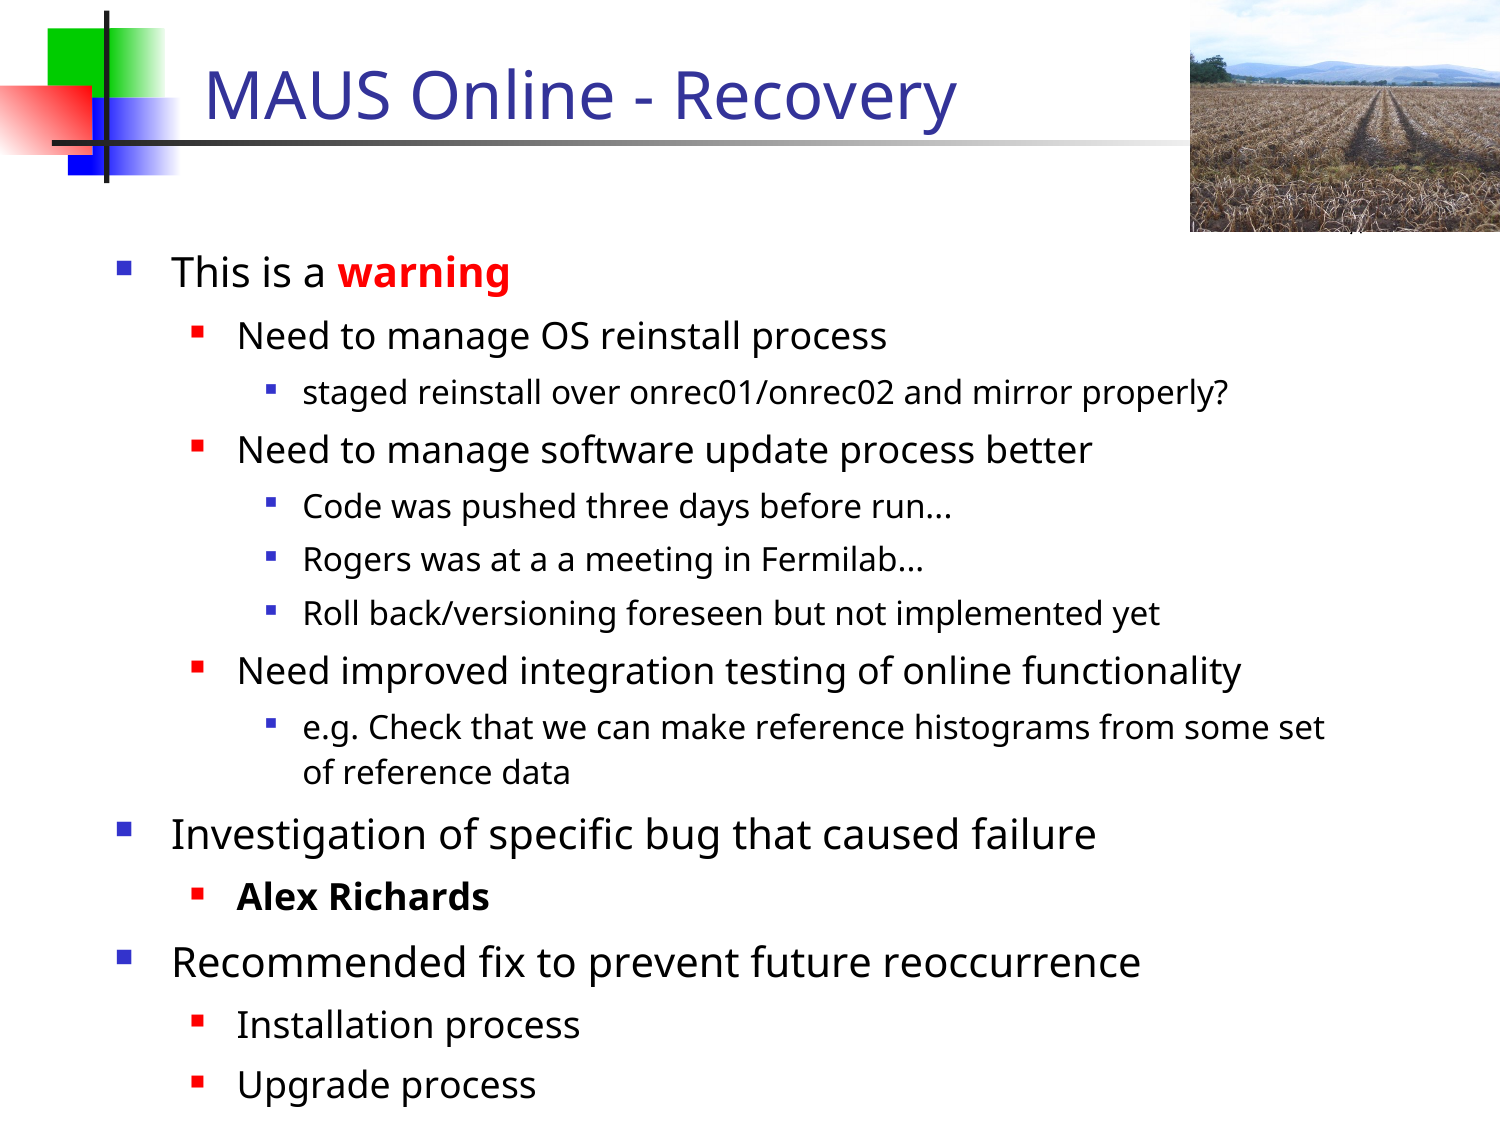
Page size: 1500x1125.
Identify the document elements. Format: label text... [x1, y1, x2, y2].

list This is a warning Need to manage OS reinstall process staged reinstall over onrec01/onrec02 and mirror properly? Need to manage software update process better Code was pushed three days before run... Rogers was at a a meeting in Fermilab... Roll back/versioning foreseen but not implemented yet Need improved integration testing of online functionality e.g. Check that we can make reference histograms from some set of reference data Investigation of specific bug that caused failure Alex Richards Recommended fix to prevent future reoccurrence Installation process Upgrade process Testing Alex Richards [100, 235, 1376, 1113]
picture [1190, 0, 1500, 251]
title MAUS Online - Recovery [189, 0, 1190, 188]
